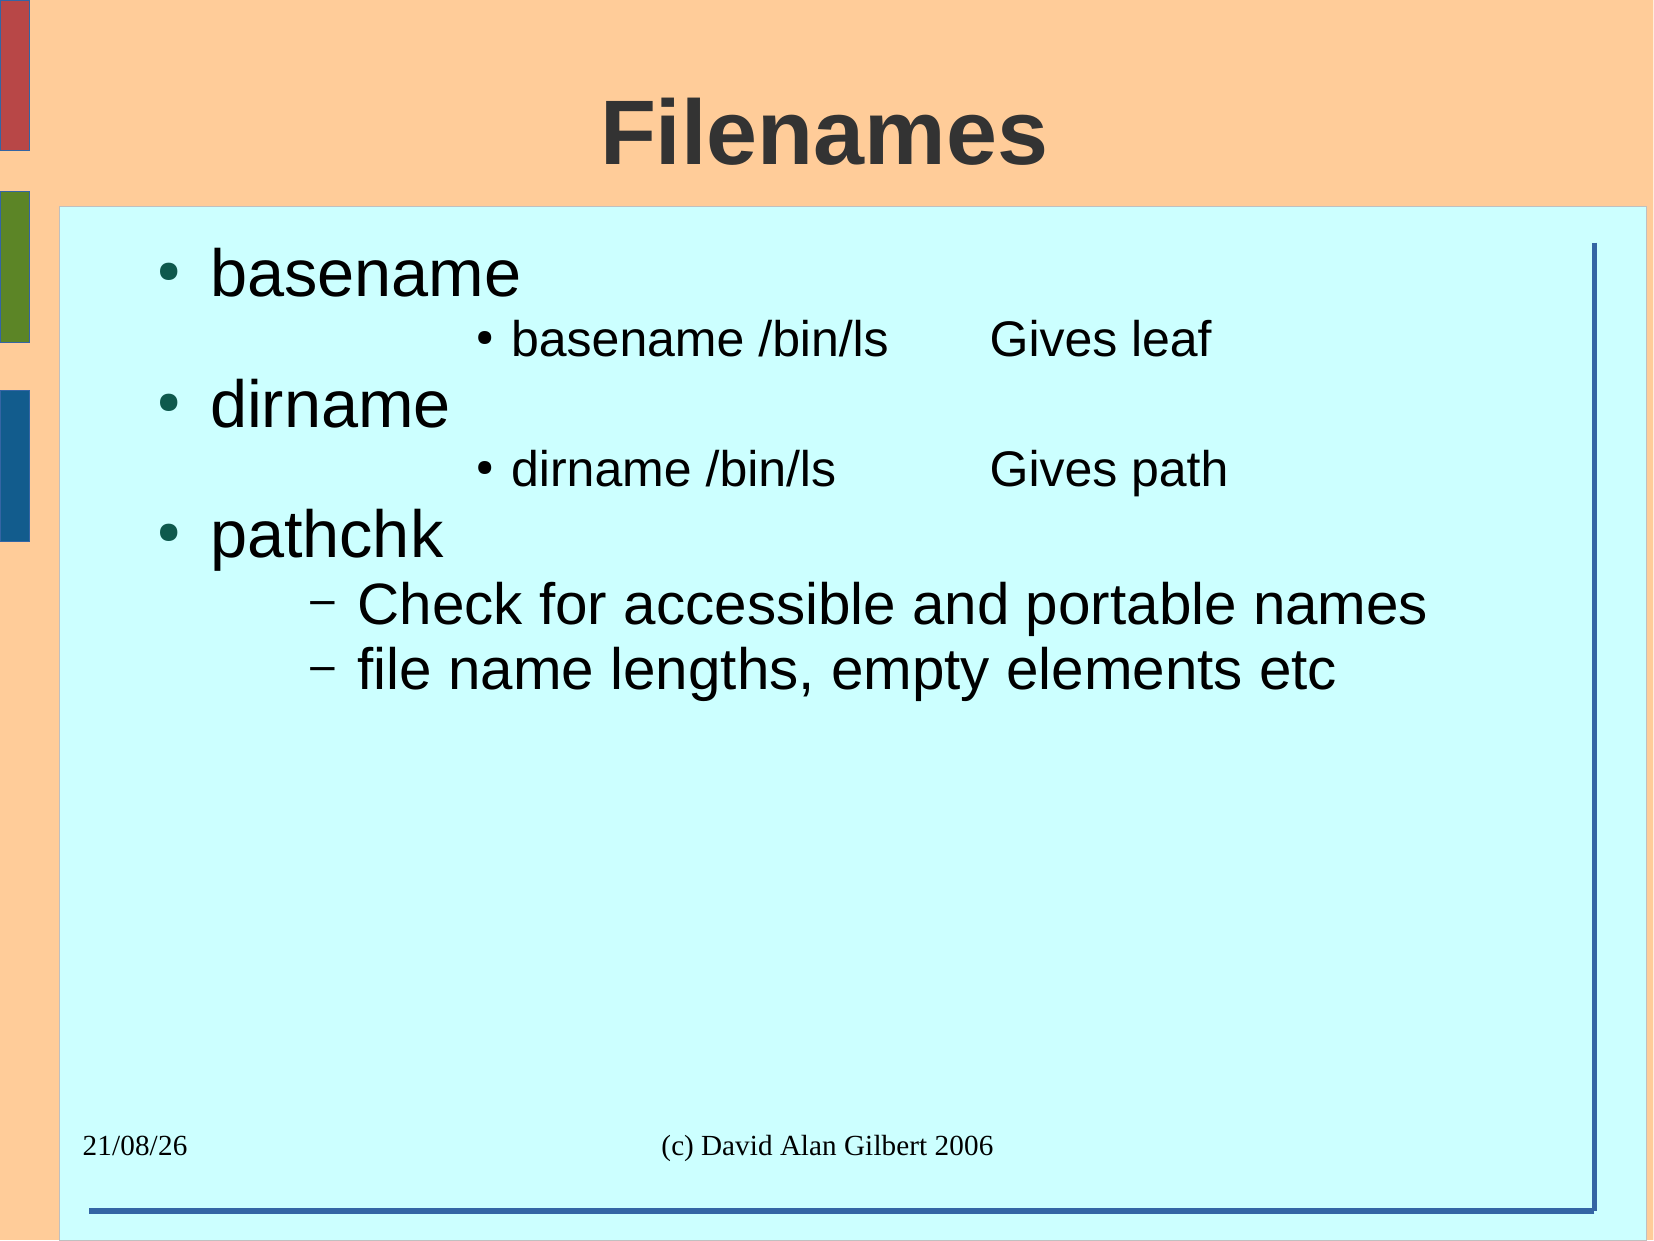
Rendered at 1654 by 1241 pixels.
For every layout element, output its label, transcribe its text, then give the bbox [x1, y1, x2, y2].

title Filenames [118, 29, 1531, 237]
list basename basename /bin/ls Gives leaf dirname dirname /bin/ls Gives path pathchk Check for accessible and portable names file name lengths, empty elements etc [121, 236, 1534, 1127]
